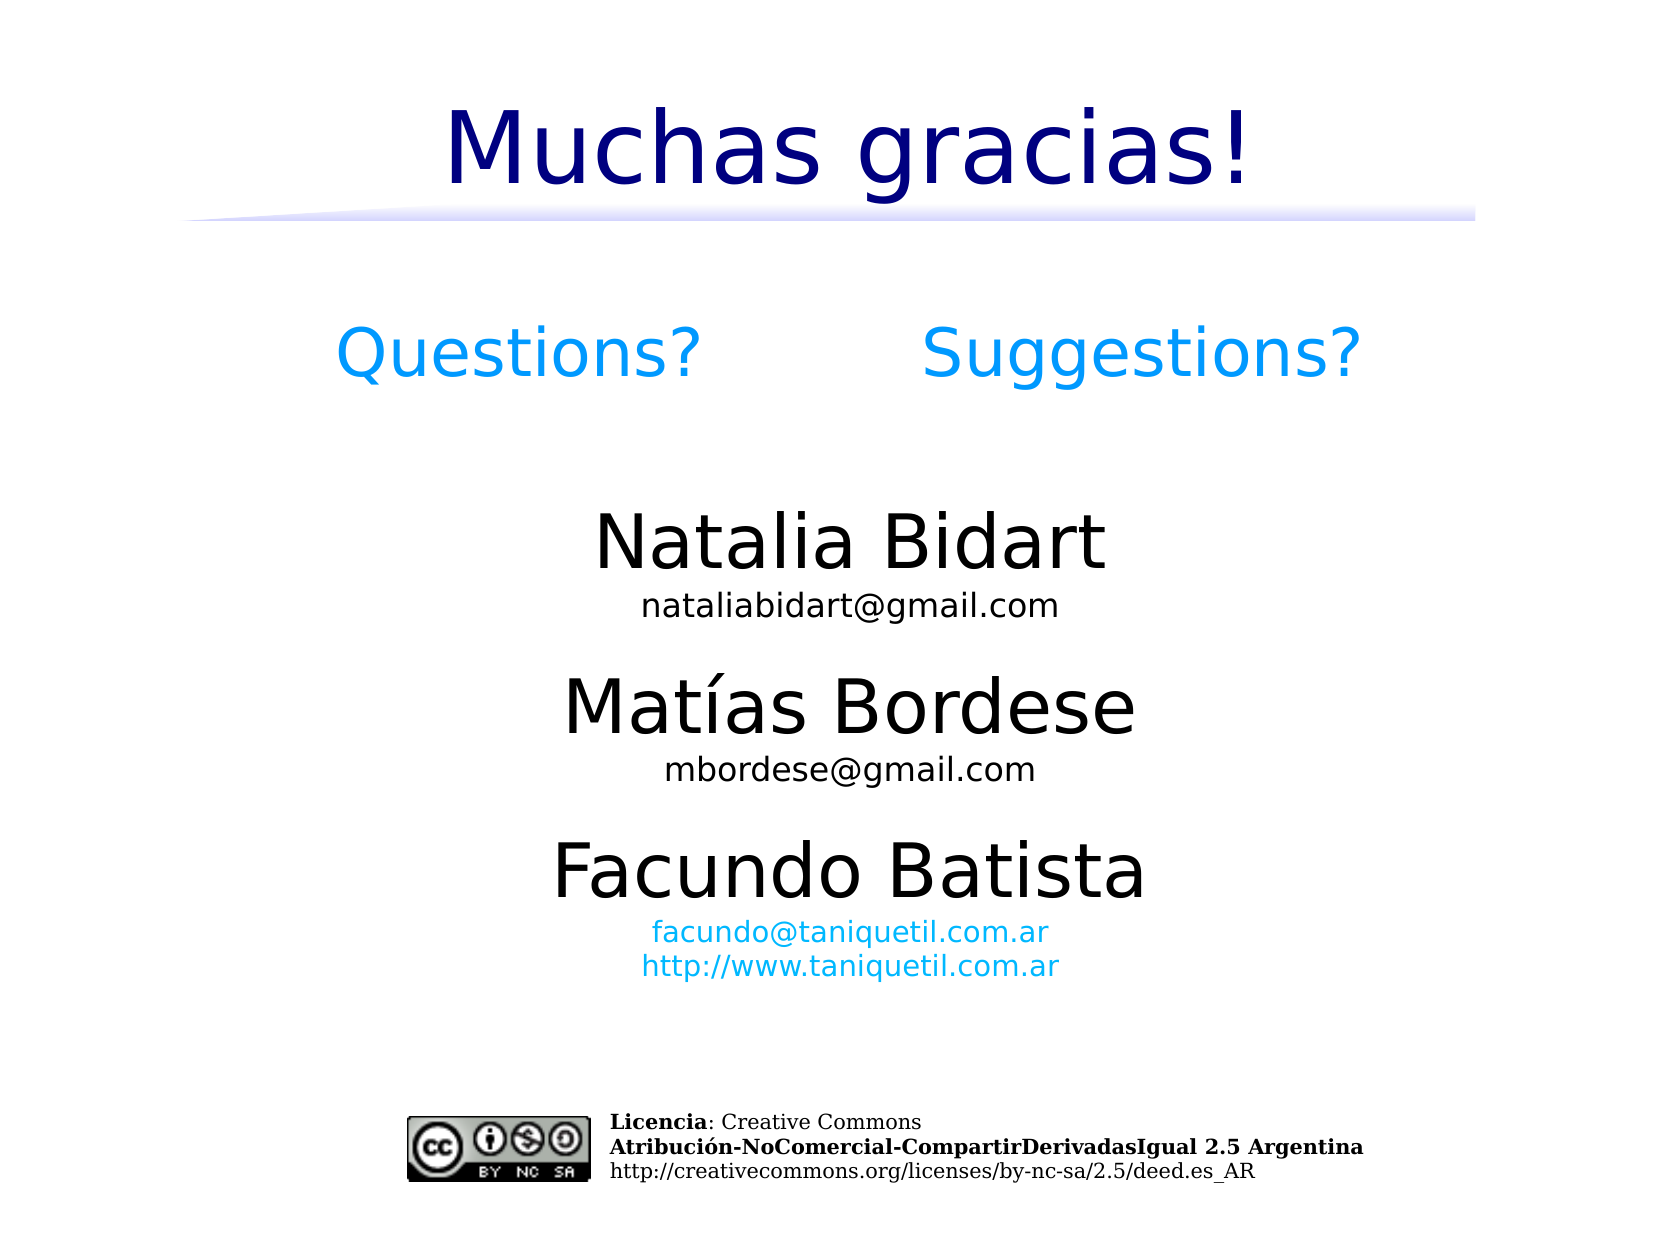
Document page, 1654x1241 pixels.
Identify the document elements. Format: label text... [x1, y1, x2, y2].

title Muchas gracias! Questions? Suggestions? Natalia Bidart nataliabidart@gmail.com Matías Bordese mbordese@gmail.com Facundo Batista facundo@taniquetil.com.ar http://www.taniquetil.com.ar [106, 71, 1595, 1004]
picture [407, 1116, 591, 1182]
text_box Licencia: Creative Commons Atribución-NoComercial-CompartirDerivadasIgual 2.5 Argentina http://creativecommons.org/licenses/by-nc-sa/2.5/deed.es_AR [610, 1102, 1462, 1191]
